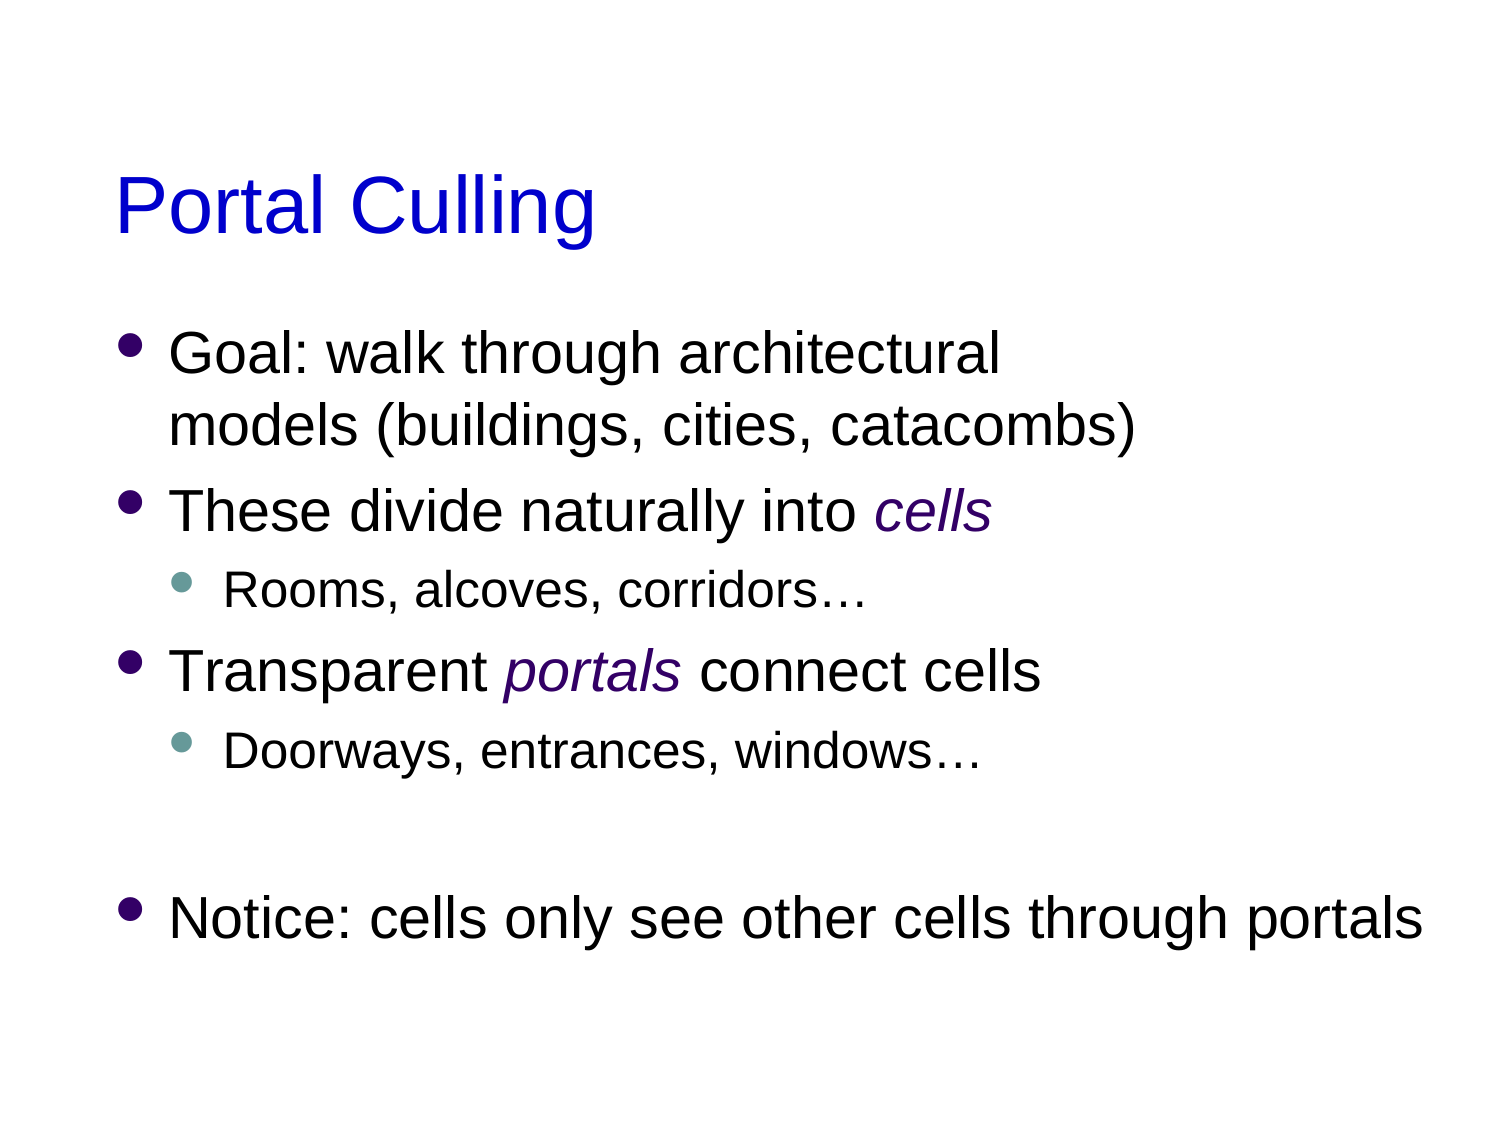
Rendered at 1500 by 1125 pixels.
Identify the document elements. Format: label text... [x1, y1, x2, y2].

text_box Goal: walk through architectural models (buildings, cities, catacombs) These divide naturally into cells Rooms, alcoves, corridors… Transparent portals connect cells Doorways, entrances, windows… Notice: cells only see other cells through portals [99, 306, 1450, 1031]
text_box Portal Culling [99, 45, 1338, 258]
